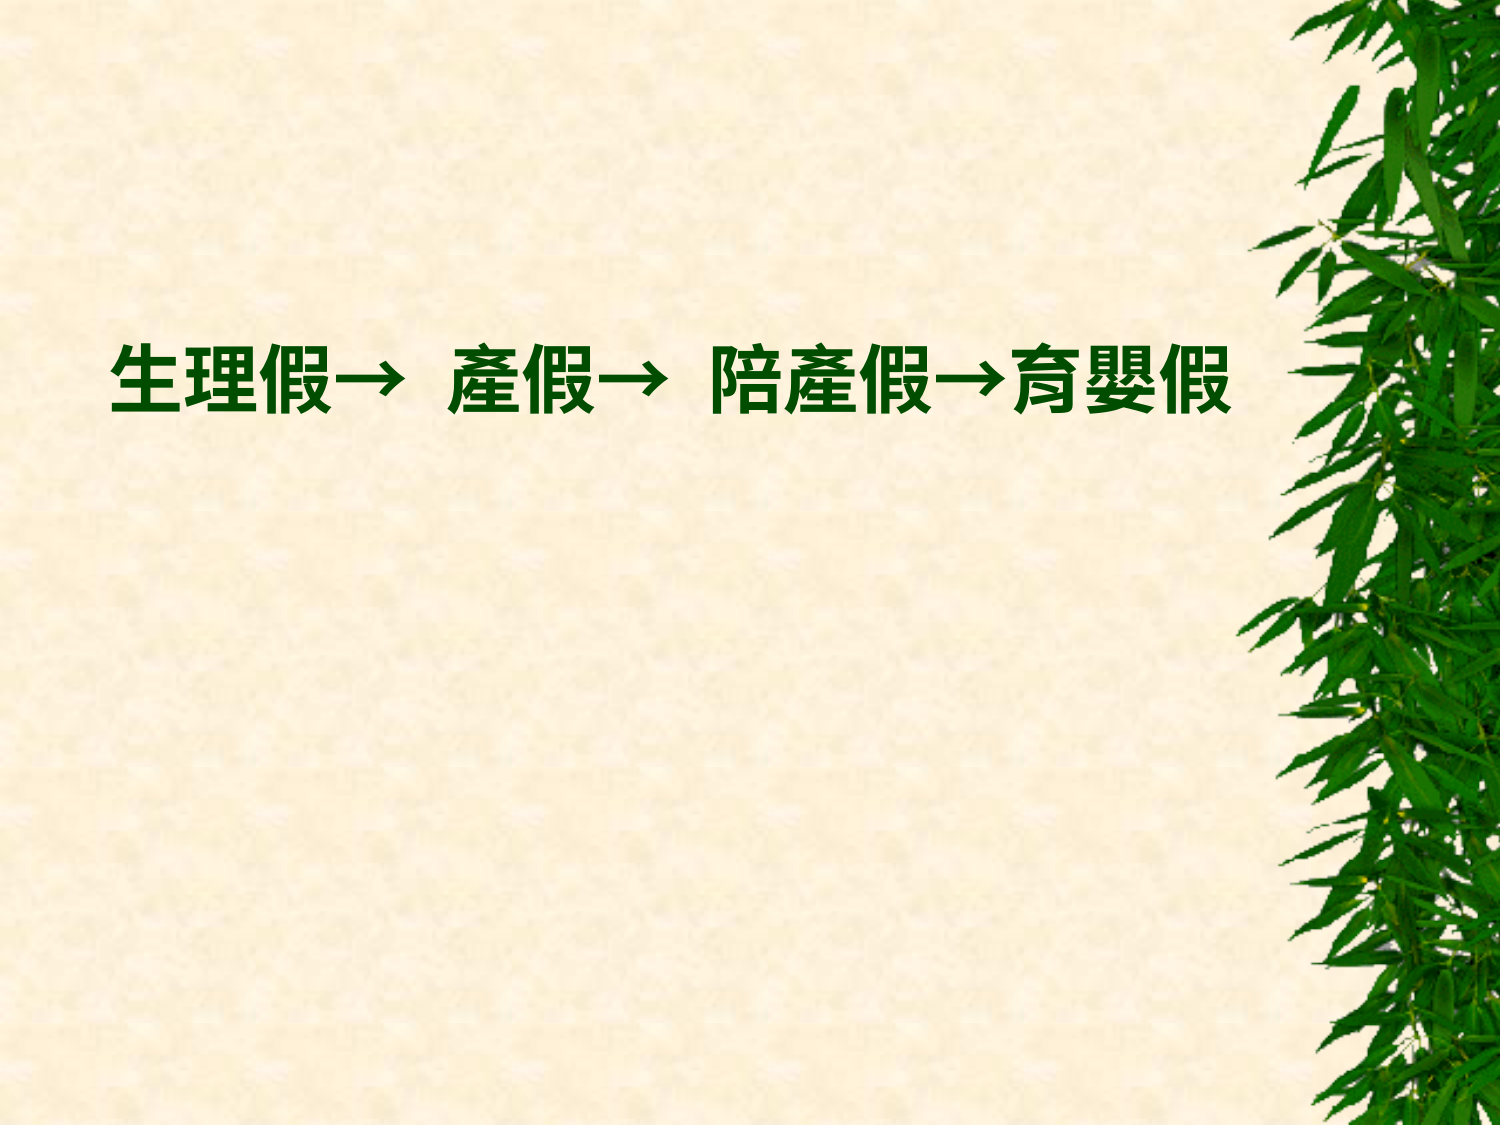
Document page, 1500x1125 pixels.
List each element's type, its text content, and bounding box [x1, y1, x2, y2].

list 生理假→ 產假→ 陪產假→育嬰假 [37, 324, 1276, 1000]
